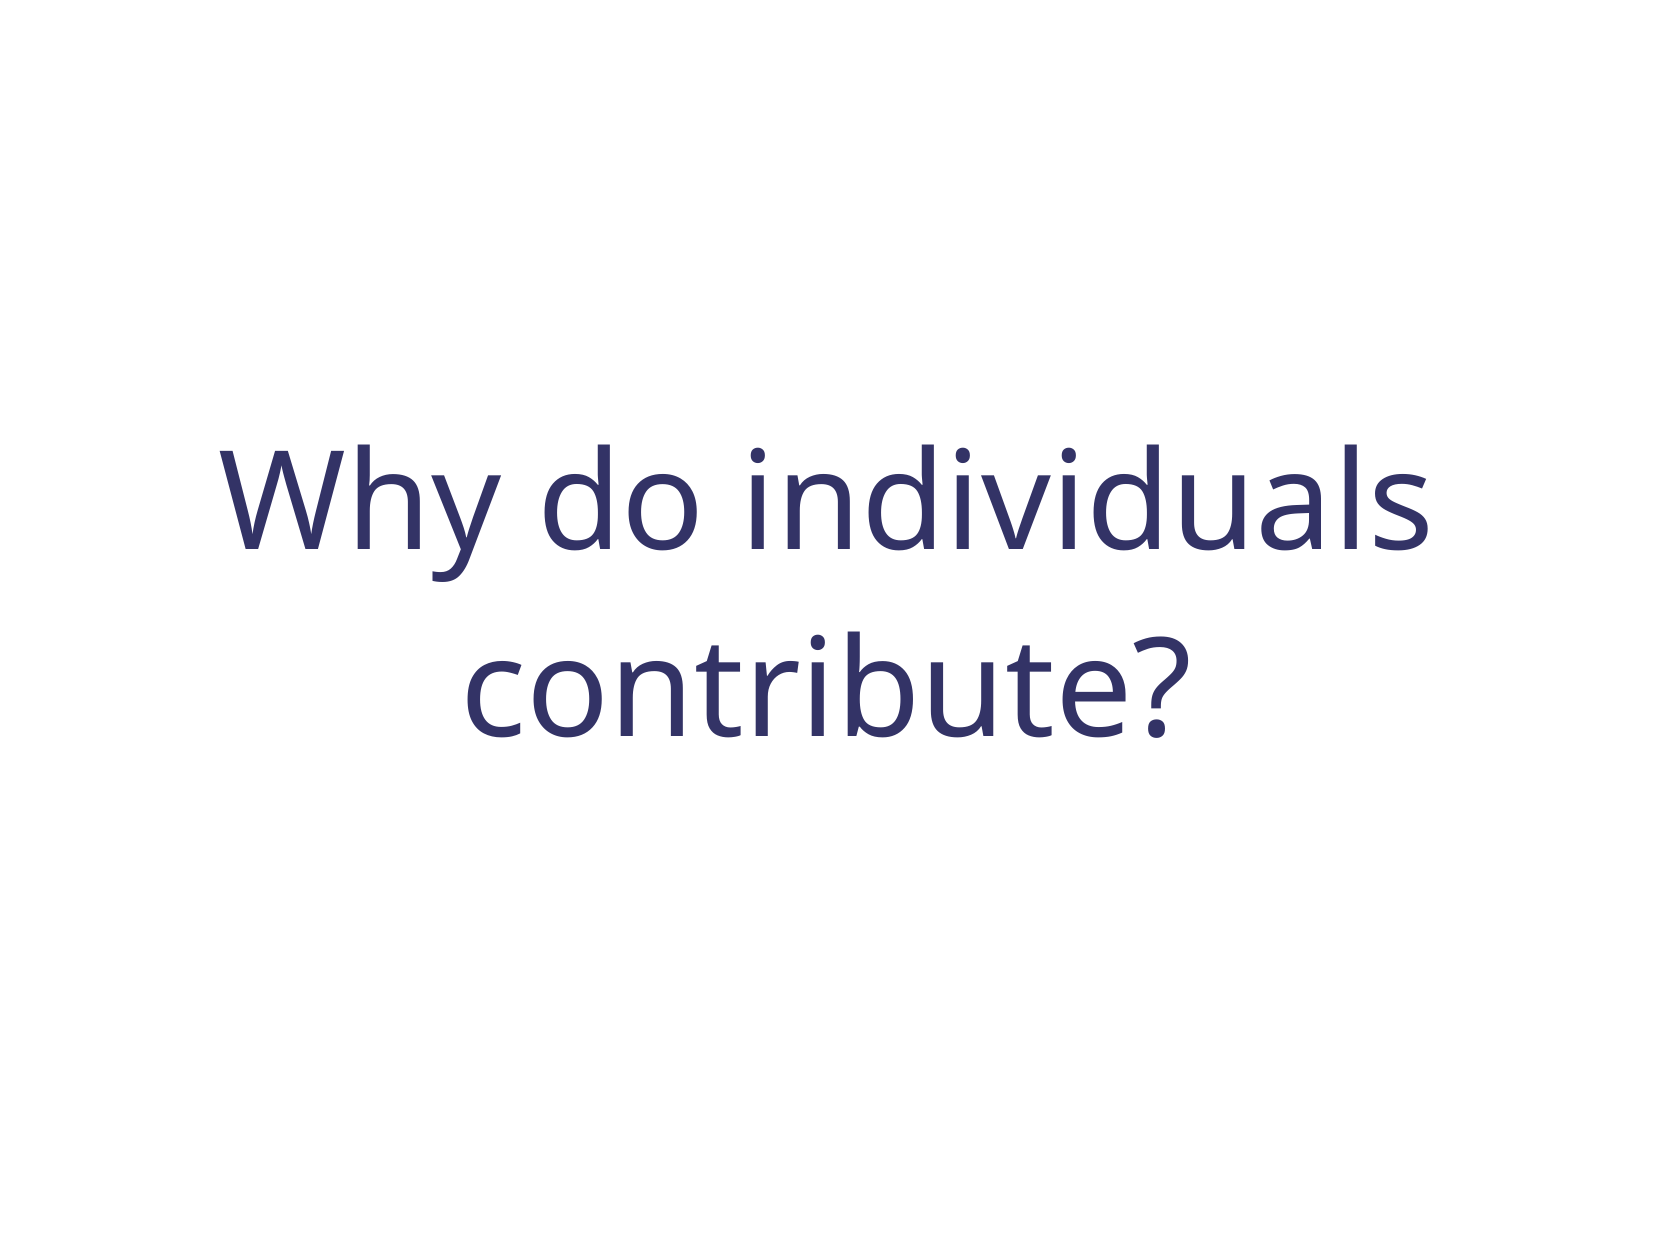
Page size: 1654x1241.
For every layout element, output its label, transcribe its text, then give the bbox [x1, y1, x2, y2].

title Why do individuals contribute? [82, 422, 1571, 757]
